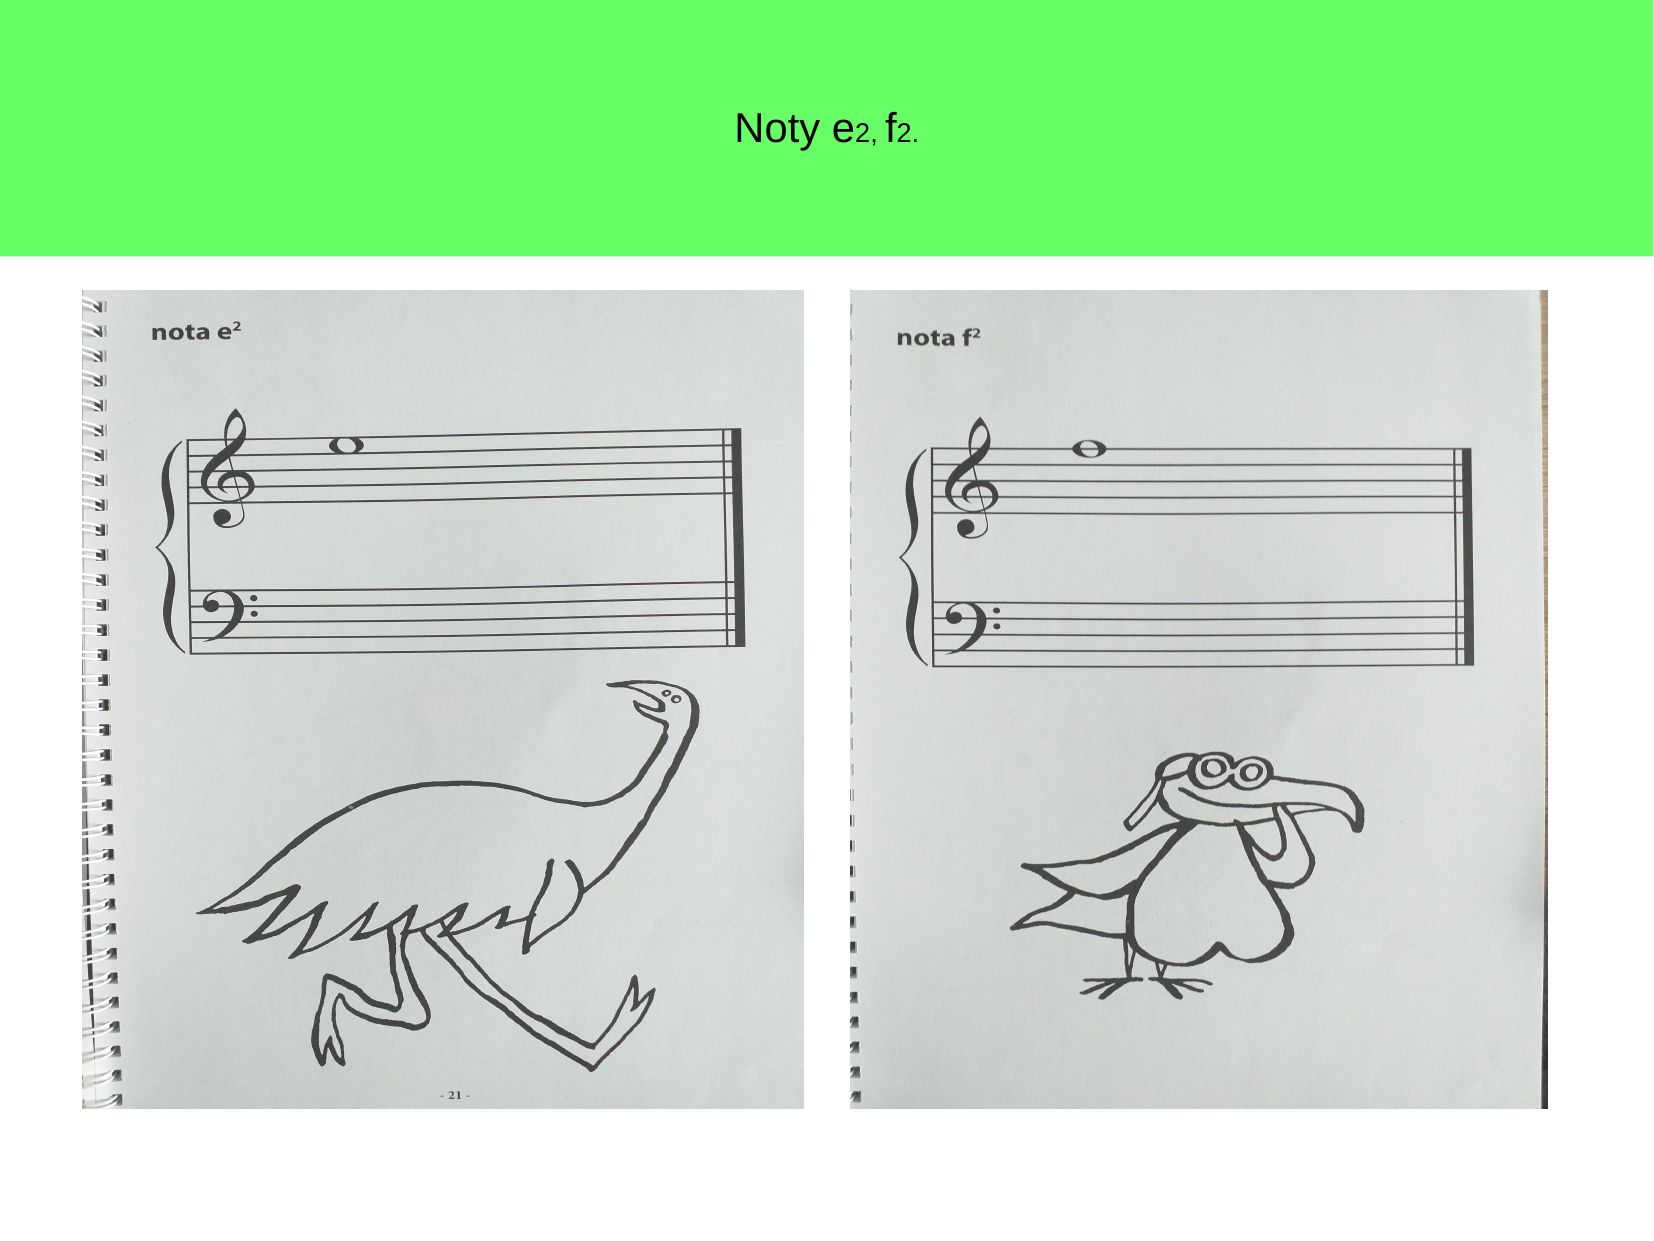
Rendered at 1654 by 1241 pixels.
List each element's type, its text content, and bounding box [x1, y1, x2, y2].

picture [850, 290, 1548, 1109]
title Noty e2, f2. [0, 0, 1654, 257]
picture [82, 290, 804, 1109]
